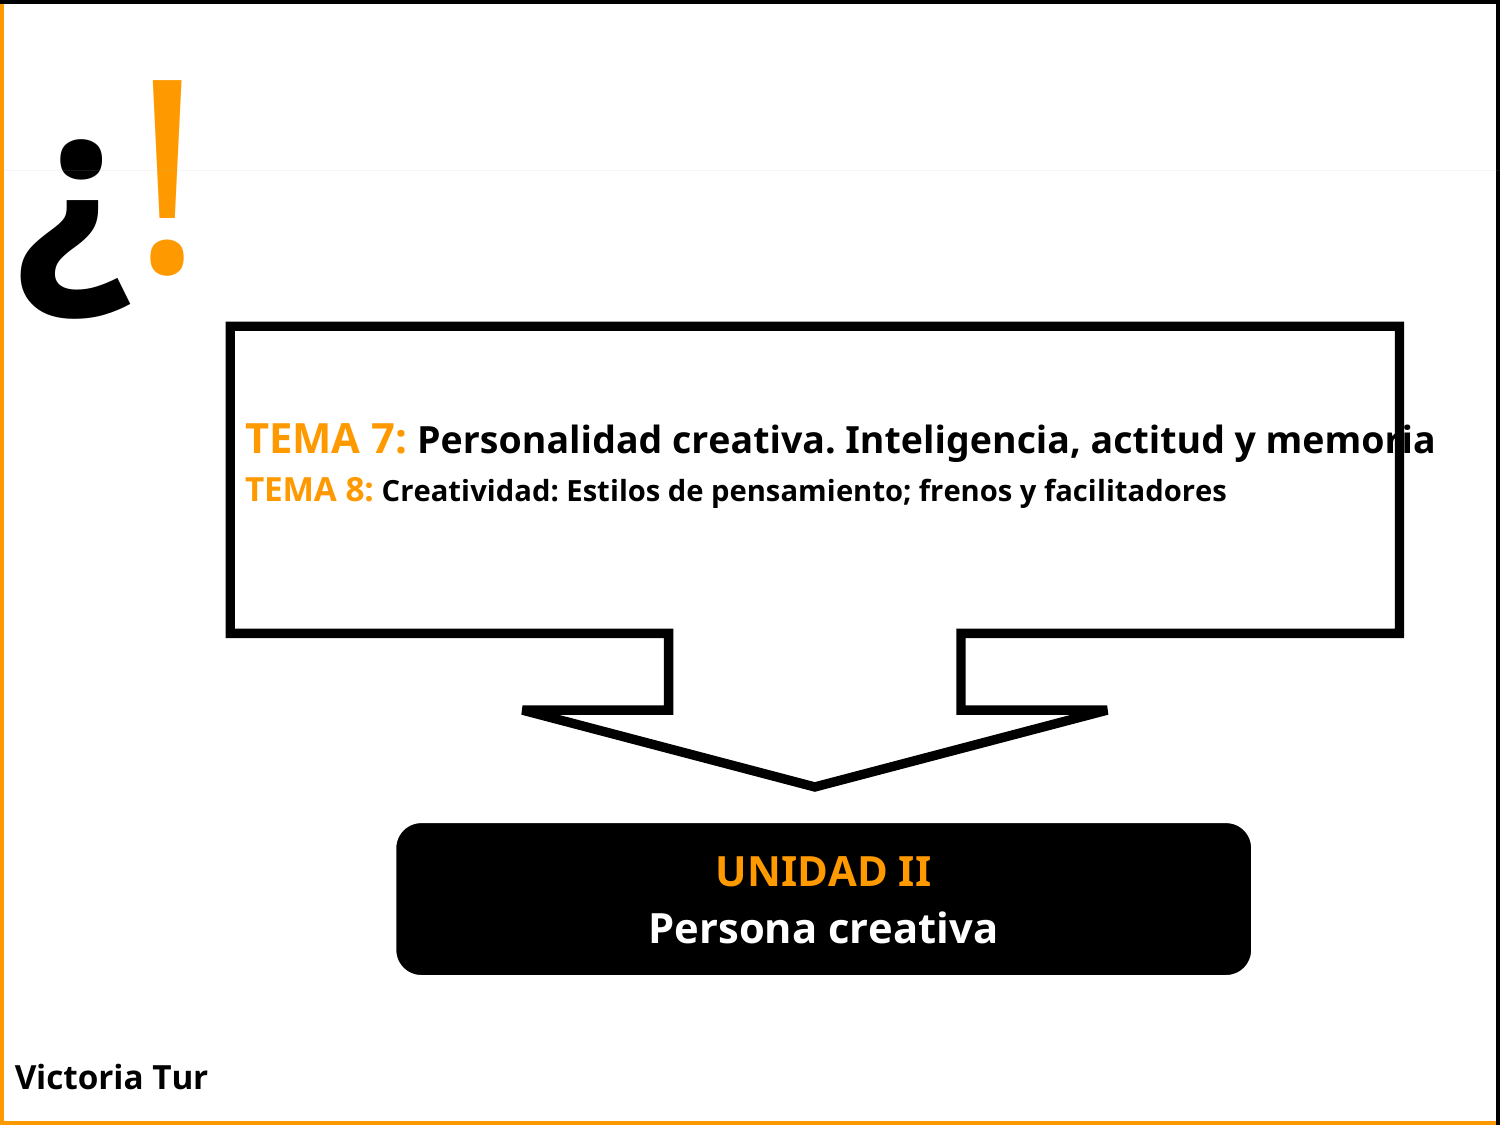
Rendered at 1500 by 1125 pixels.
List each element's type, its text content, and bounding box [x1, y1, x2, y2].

text_box UNIDAD II Persona creativa [395, 822, 1252, 976]
text_box TEMA 7: Personalidad creativa. Inteligencia, actitud y memoria TEMA 8: Creatividad: Estilos de pensamiento; frenos y facilitadores [230, 326, 1400, 787]
